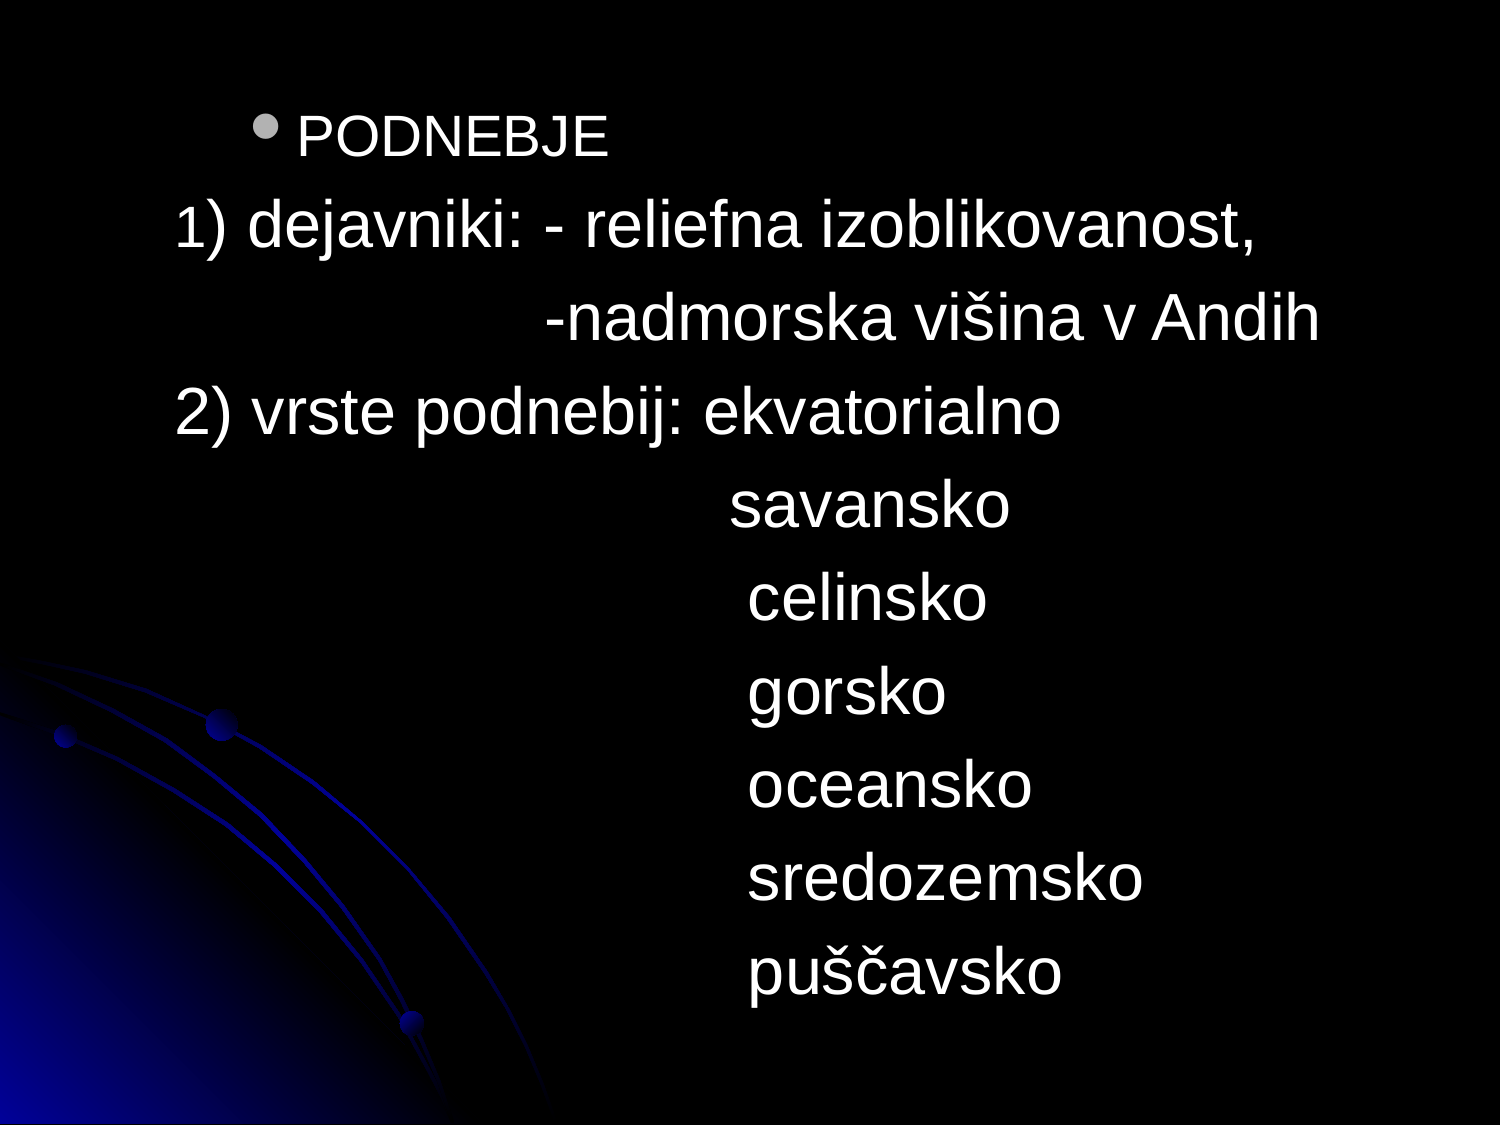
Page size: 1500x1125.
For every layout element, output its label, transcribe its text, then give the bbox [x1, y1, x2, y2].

list PODNEBJE 1) dejavniki: - reliefna izoblikovanost, -nadmorska višina v Andih 2) vrste podnebij: ekvatorialno savansko celinsko gorsko oceansko sredozemsko puščavsko [159, 90, 1435, 766]
